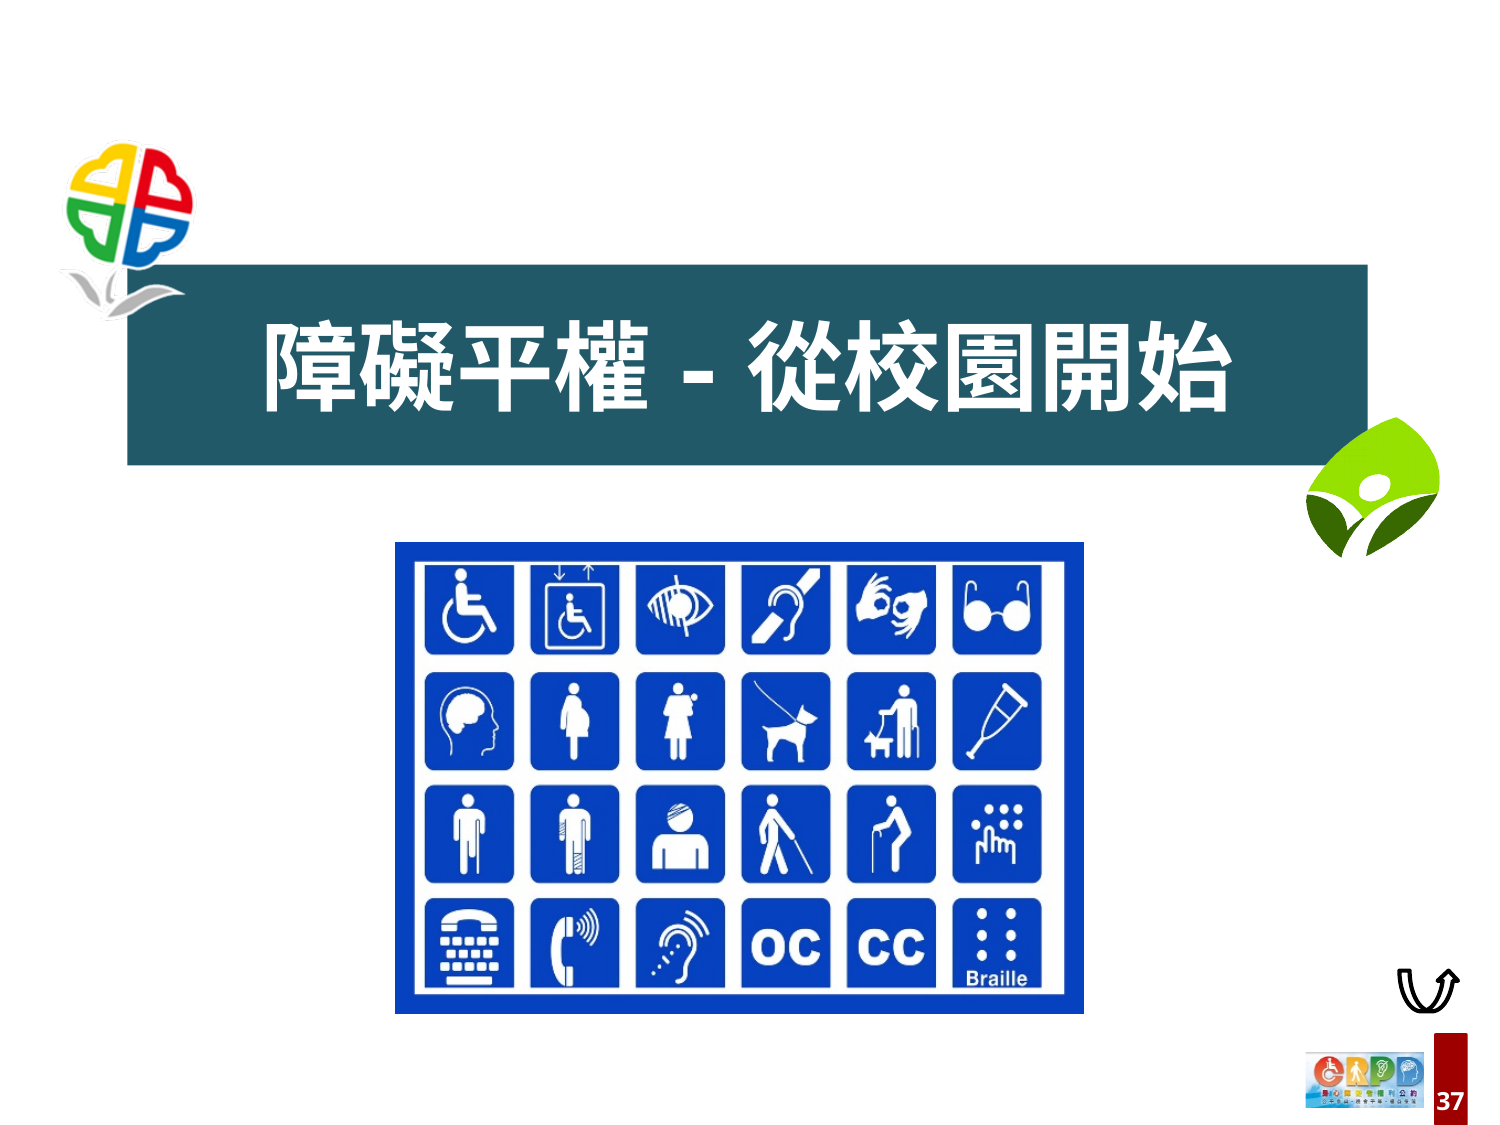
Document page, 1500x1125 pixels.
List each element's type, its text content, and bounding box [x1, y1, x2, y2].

text_box 37 [1416, 1076, 1485, 1125]
picture [56, 137, 199, 323]
picture [1306, 417, 1440, 558]
picture [395, 542, 1084, 1014]
text_box 障礙平權-從校園開始 [127, 264, 1368, 466]
